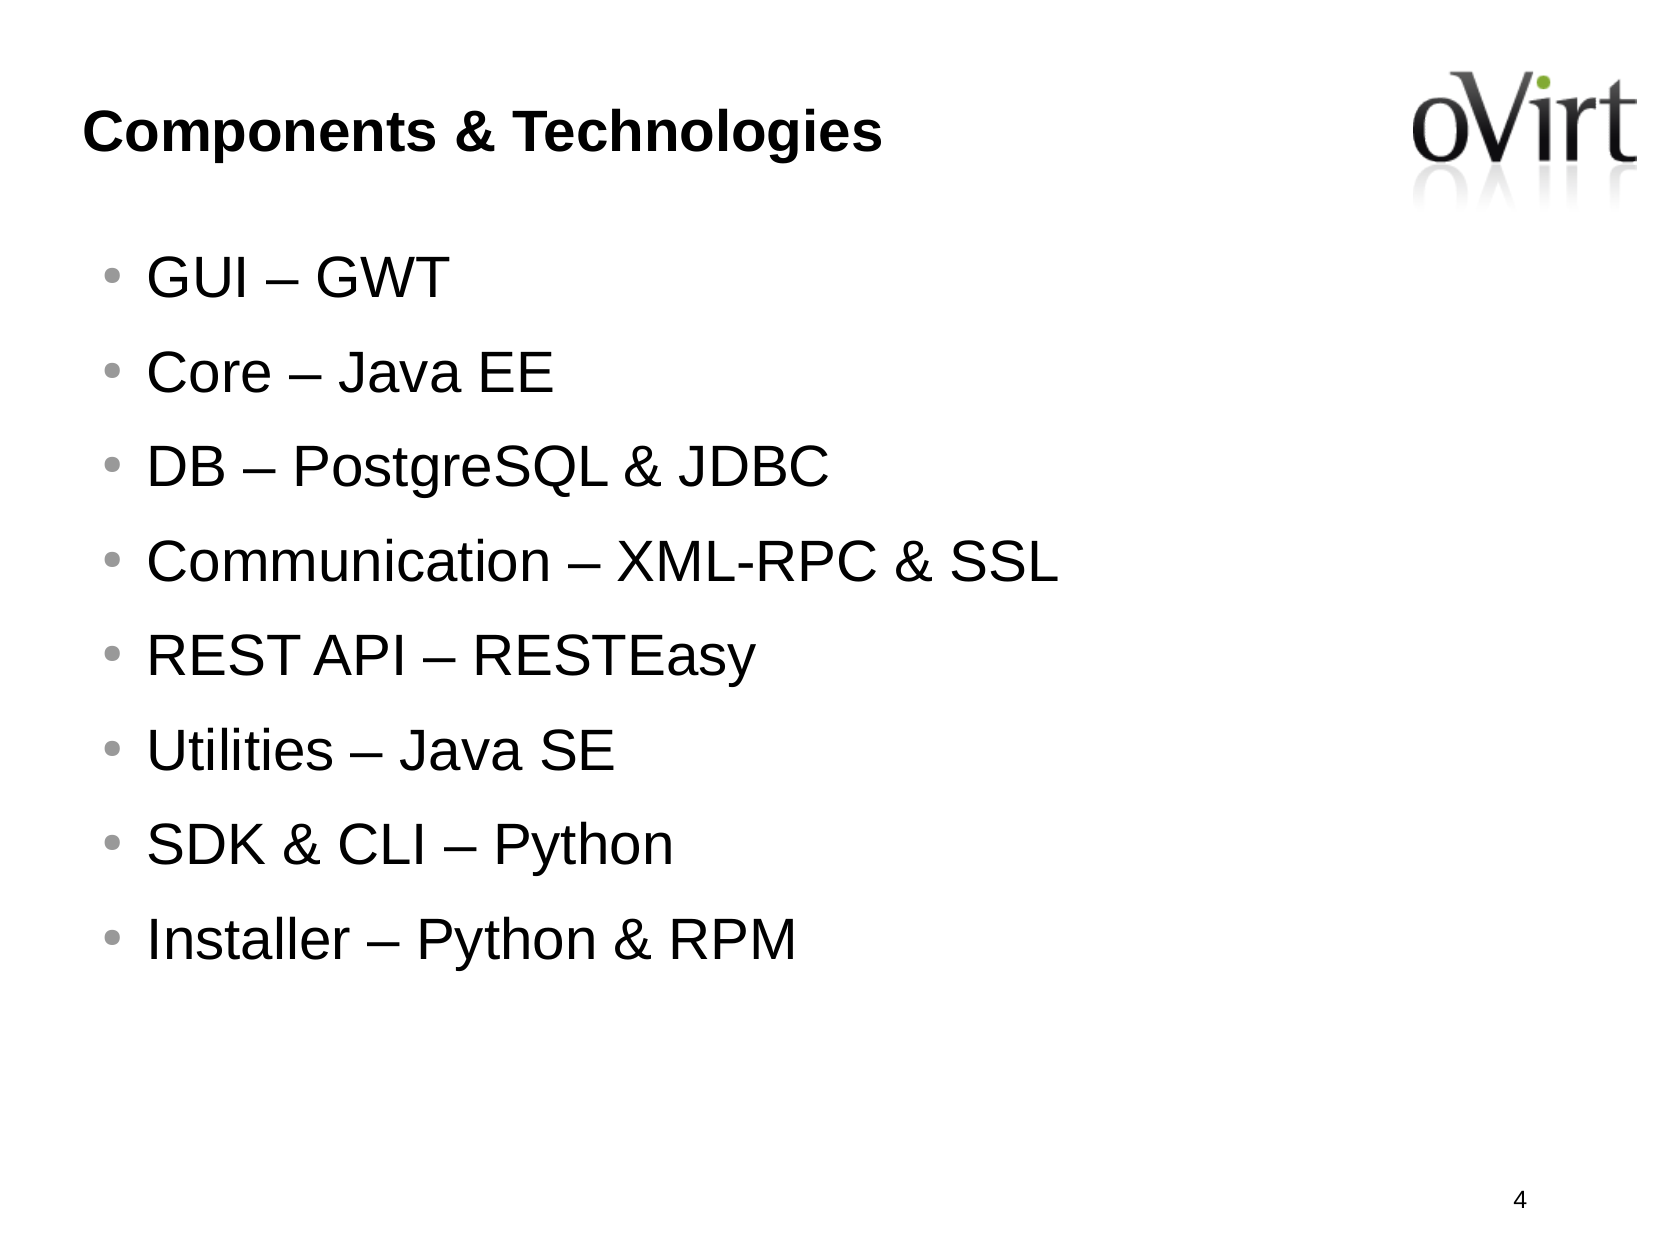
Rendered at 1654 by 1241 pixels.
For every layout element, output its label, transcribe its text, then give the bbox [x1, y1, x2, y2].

picture [1413, 63, 1637, 212]
list GUI – GWT Core – Java EE DB – PostgreSQL & JDBC Communication – XML-RPC & SSL REST API – RESTEasy Utilities – Java SE SDK & CLI – Python Installer – Python & RPM [86, 244, 1576, 1039]
title Components & Technologies [82, 37, 1303, 226]
